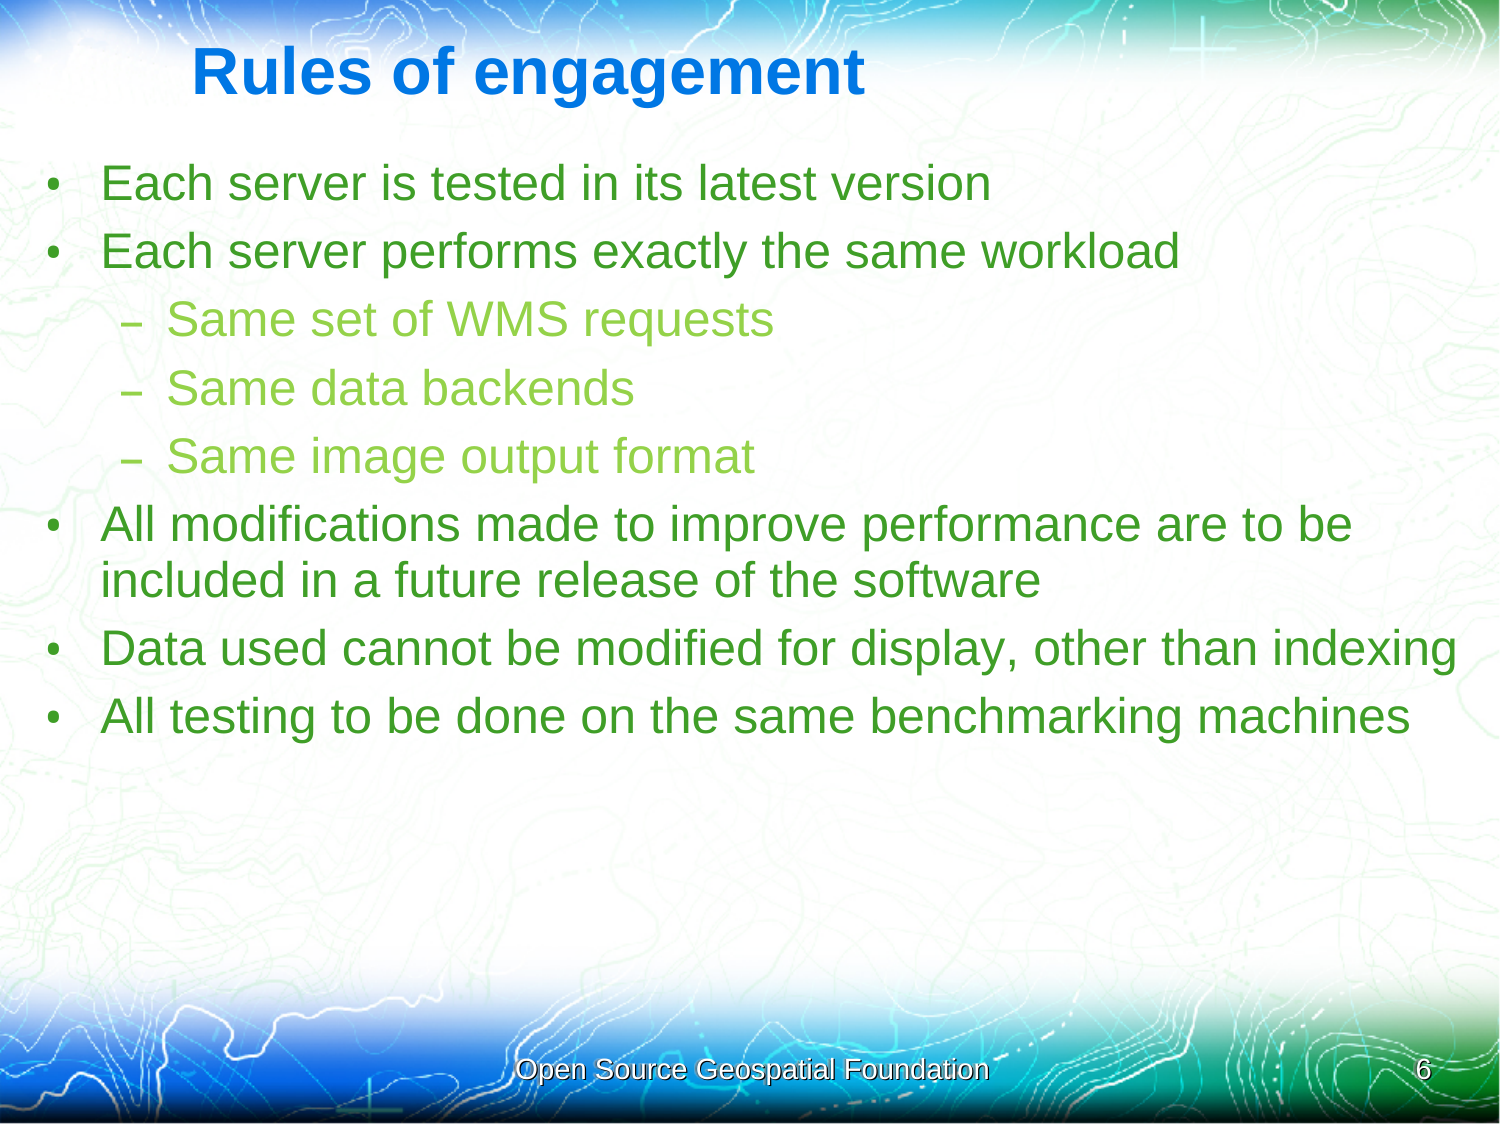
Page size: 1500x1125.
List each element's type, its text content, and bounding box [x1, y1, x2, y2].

title Rules of engagement [177, 20, 1477, 122]
picture [0, 0, 1500, 1125]
list Each server is tested in its latest version Each server performs exactly the same workload Same set of WMS requests Same data backends Same image output format All modifications made to improve performance are to be included in a future release of the software Data used cannot be modified for display, other than indexing All testing to be done on the same benchmarking machines [29, 147, 1477, 891]
